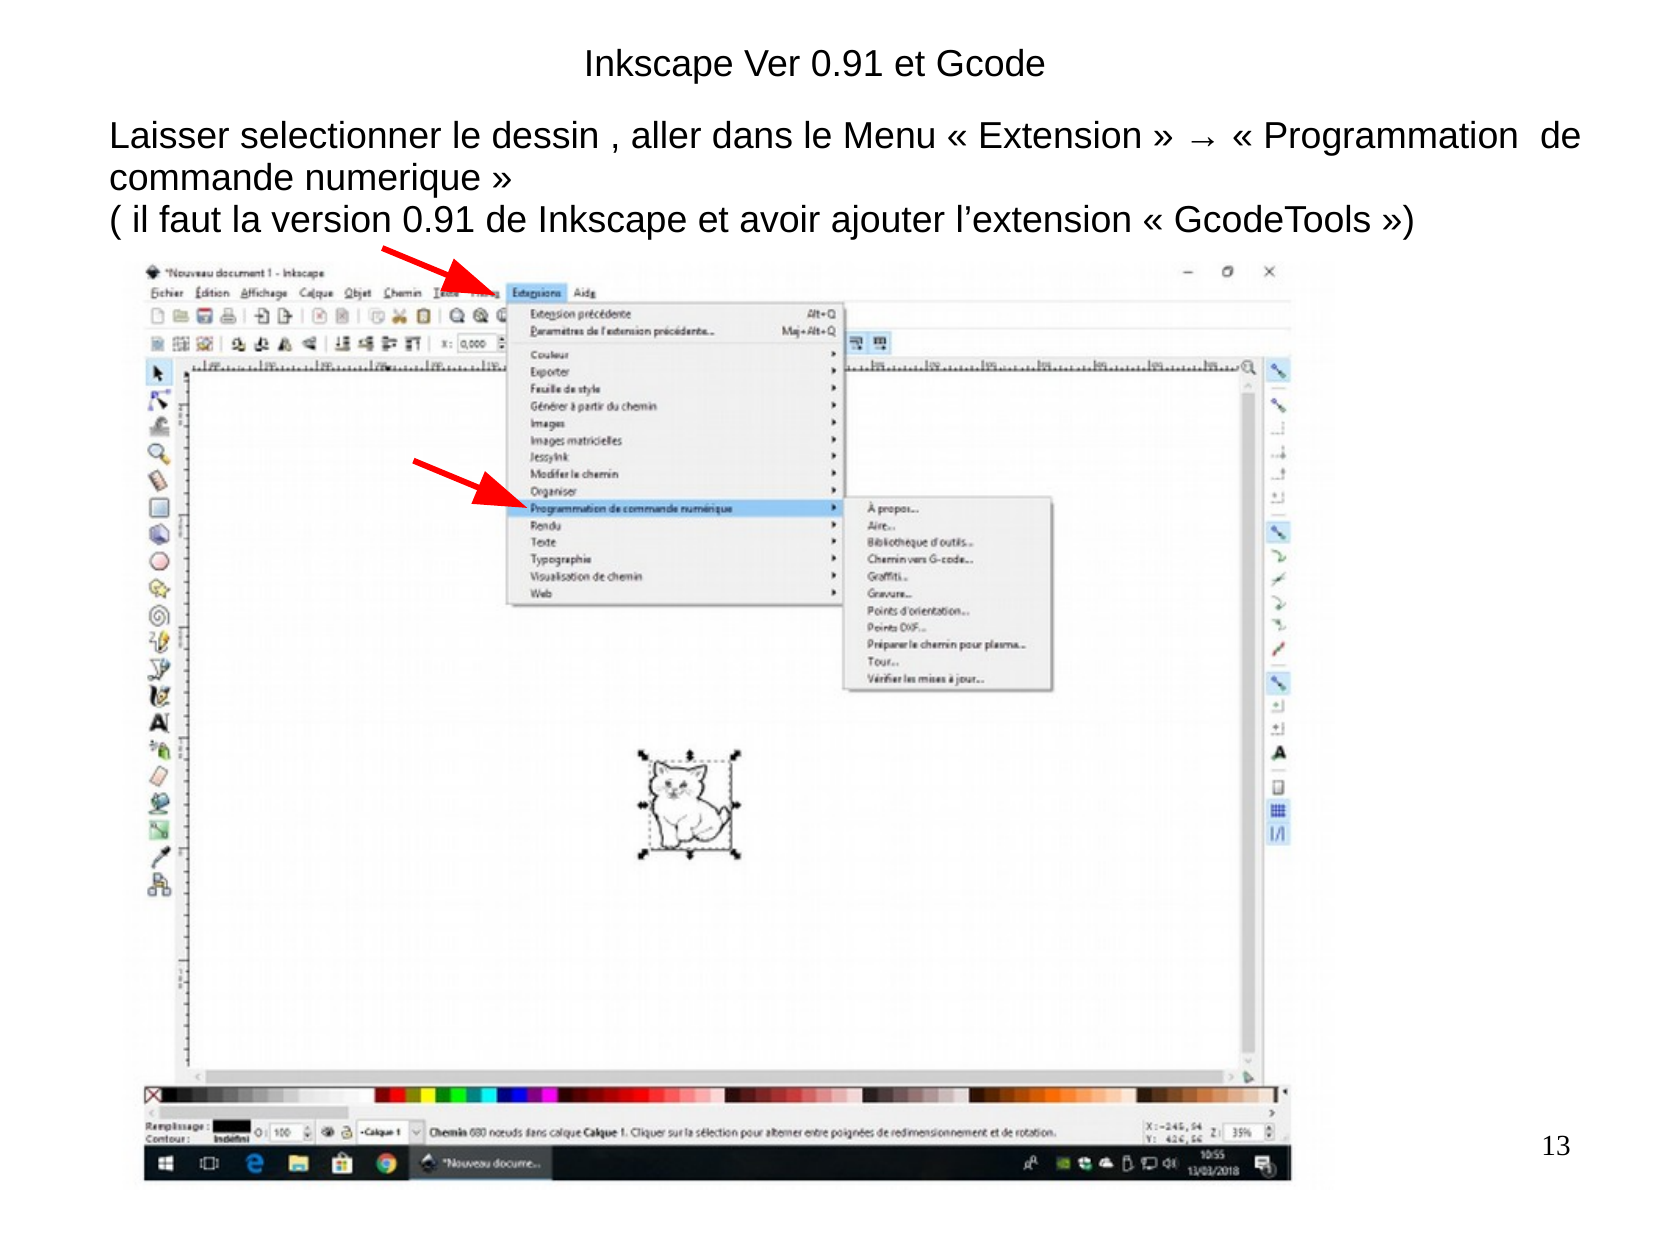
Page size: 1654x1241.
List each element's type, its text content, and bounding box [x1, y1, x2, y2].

picture [121, 261, 1335, 1190]
picture [424, 261, 452, 271]
text_box Inkscape Ver 0.91 et Gcode [106, 35, 1524, 93]
text_box Laisser selectionner le dessin , aller dans le Menu « Extension » → « Programmation de commande numerique » ( il faut la version 0.91 de Inkscape et avoir ajouter l’extension « GcodeTools ») [94, 107, 1630, 249]
